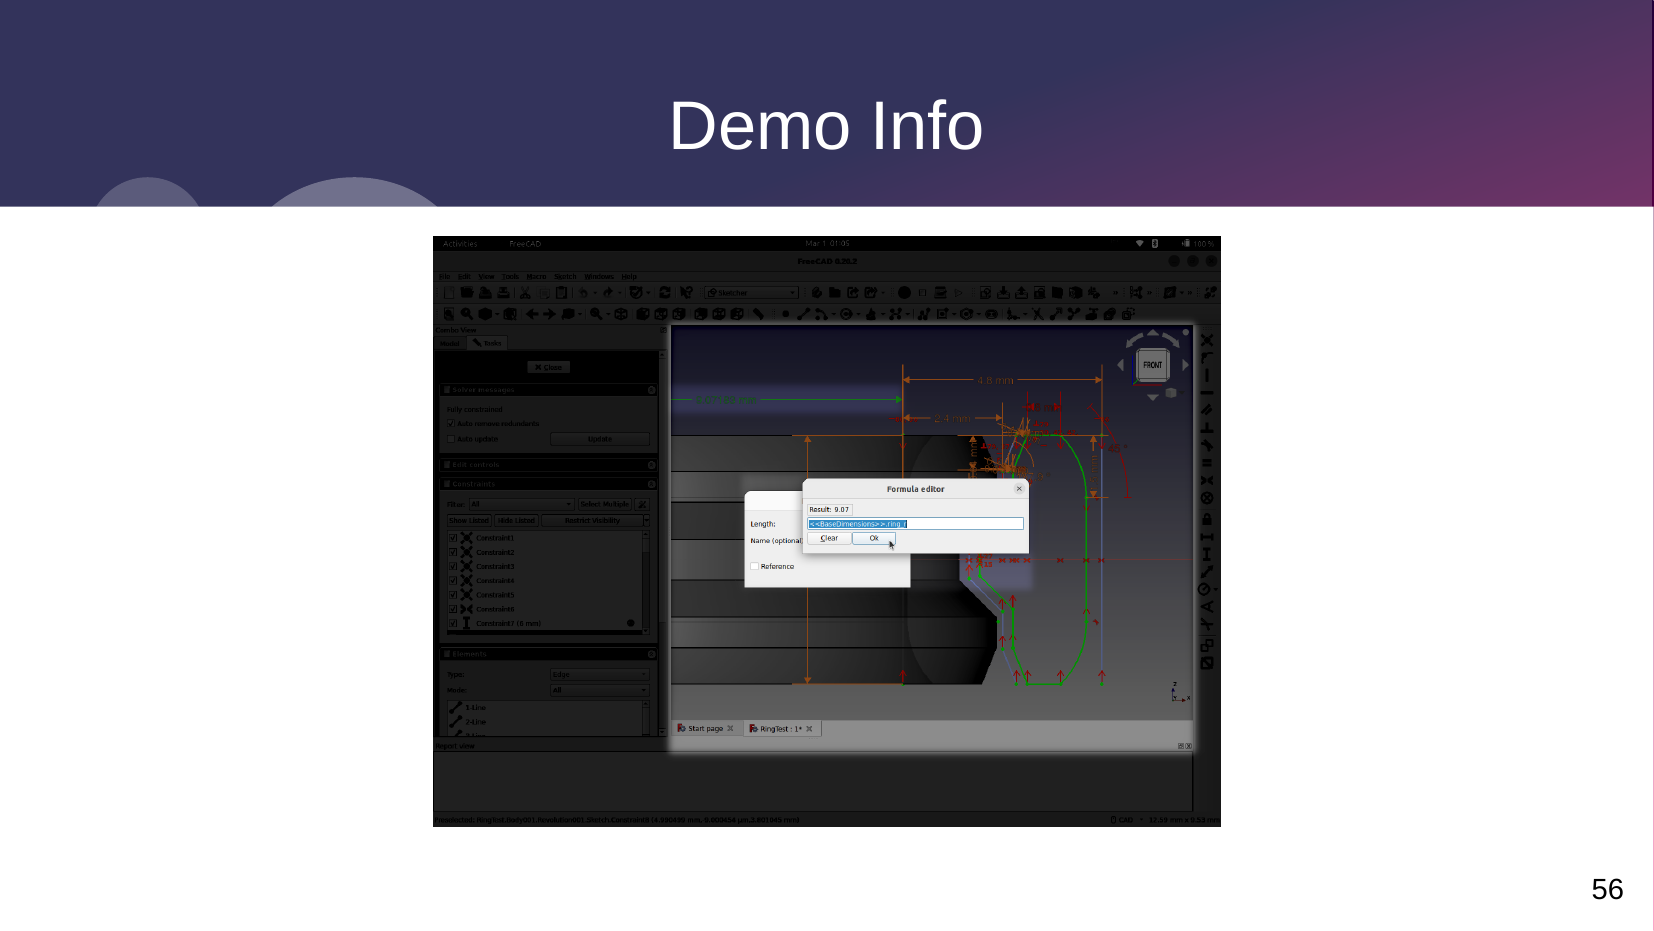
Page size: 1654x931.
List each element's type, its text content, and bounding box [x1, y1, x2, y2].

picture [433, 236, 1221, 827]
title Demo Info [88, 44, 1565, 207]
